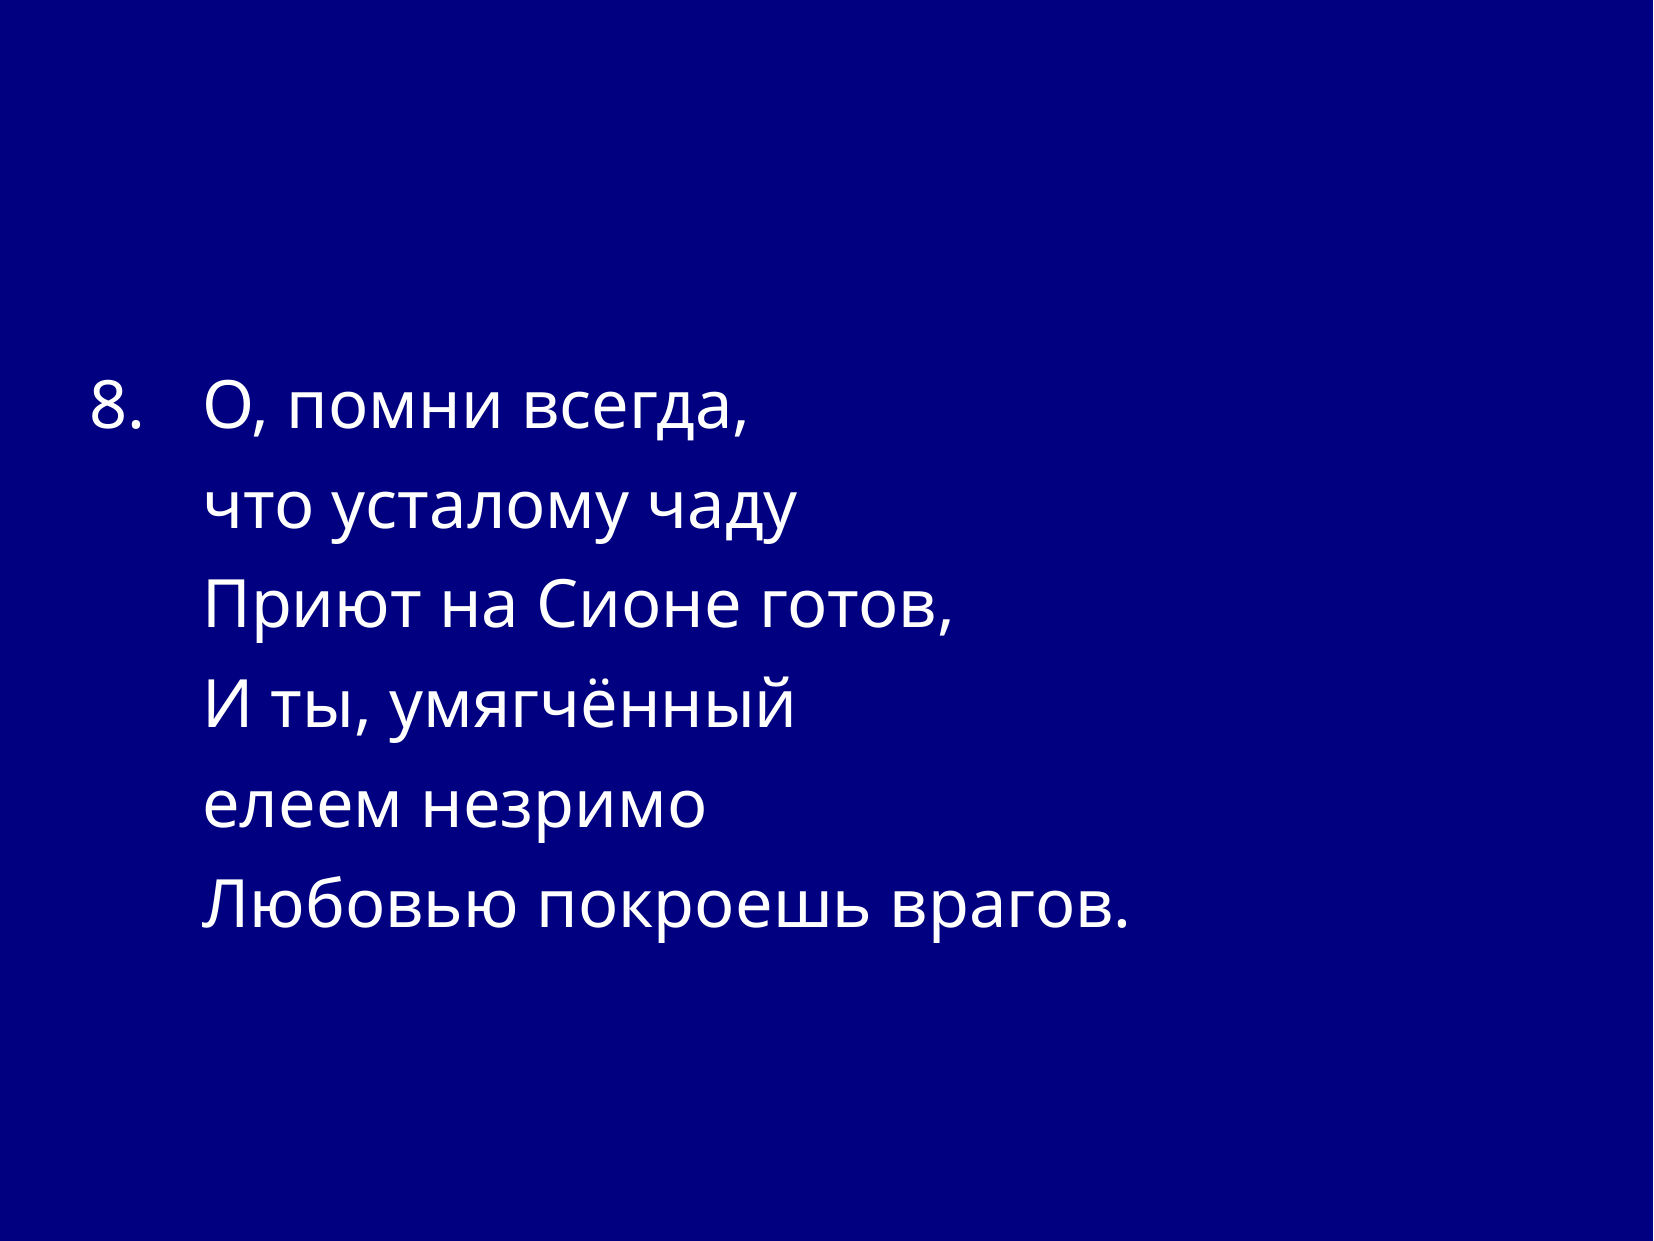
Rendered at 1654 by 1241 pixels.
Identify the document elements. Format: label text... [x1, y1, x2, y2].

text_box 8. О, помни всегда, что усталому чаду Приют на Сионе готов, И ты, умягчённый елеем незримо Любовью покроешь врагов. [75, 150, 1576, 1163]
